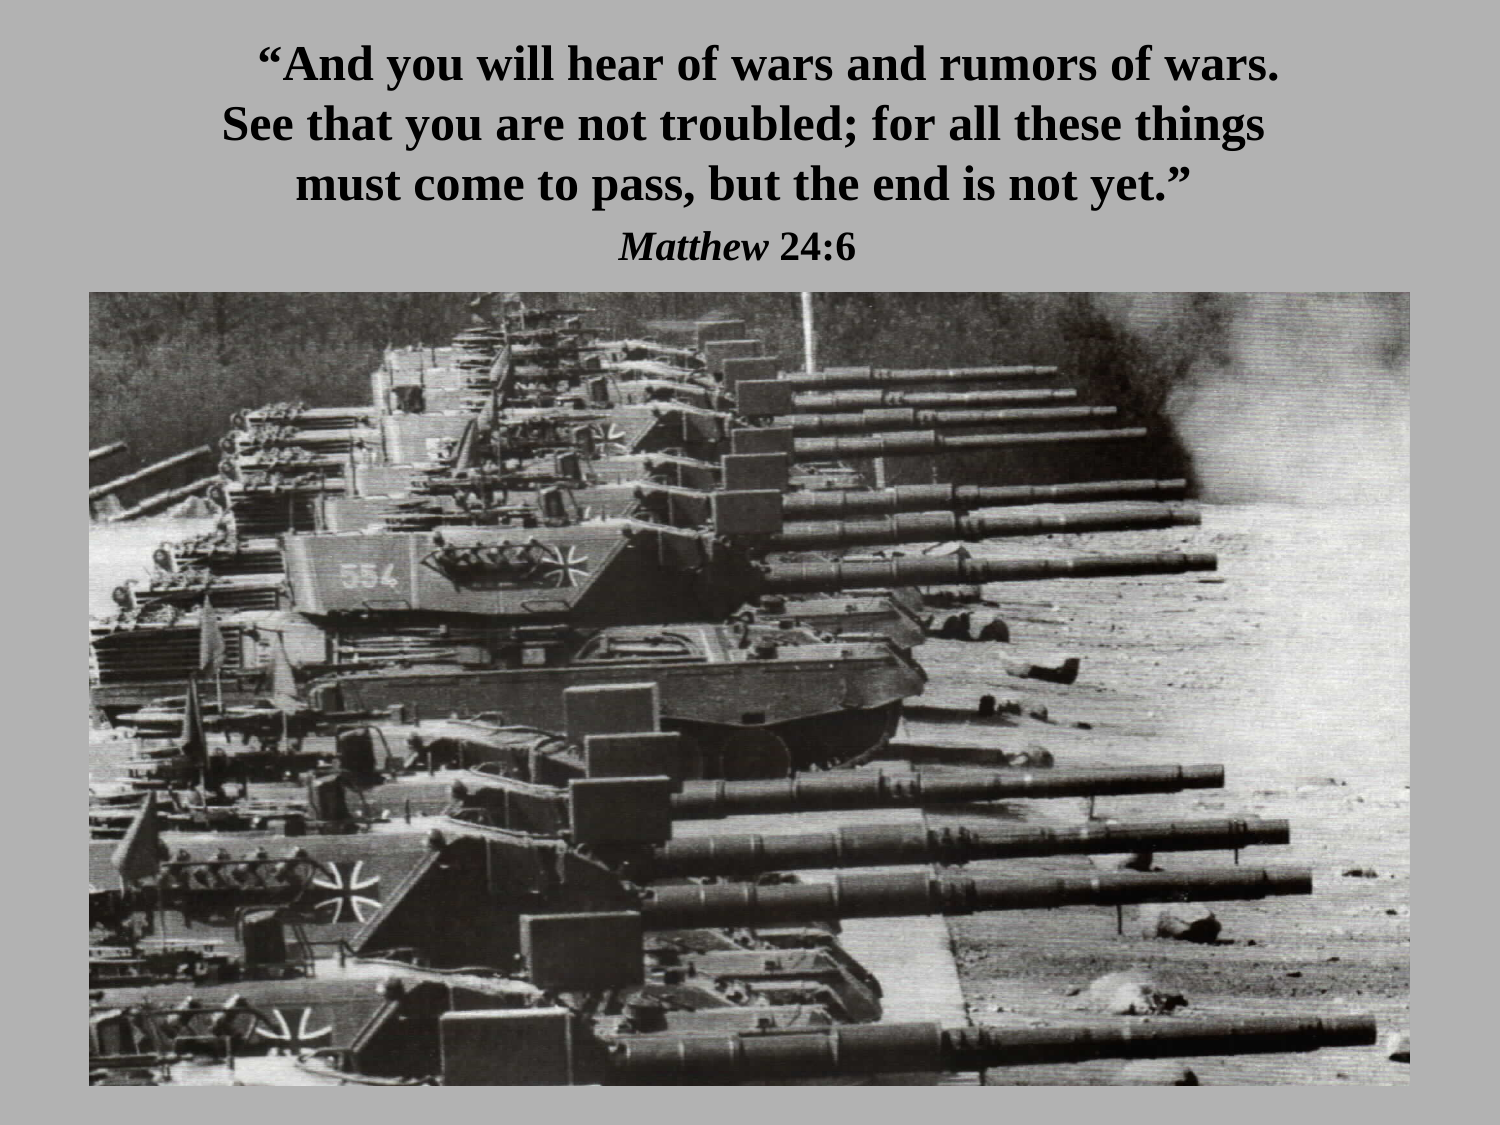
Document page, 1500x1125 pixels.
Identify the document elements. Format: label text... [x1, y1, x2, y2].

text_box “And you will hear of wars and rumors of wars. See that you are not troubled; for all these things must come to pass, but the end is not yet.” Matthew 24:6 [87, 22, 1401, 279]
picture [89, 292, 1410, 1086]
